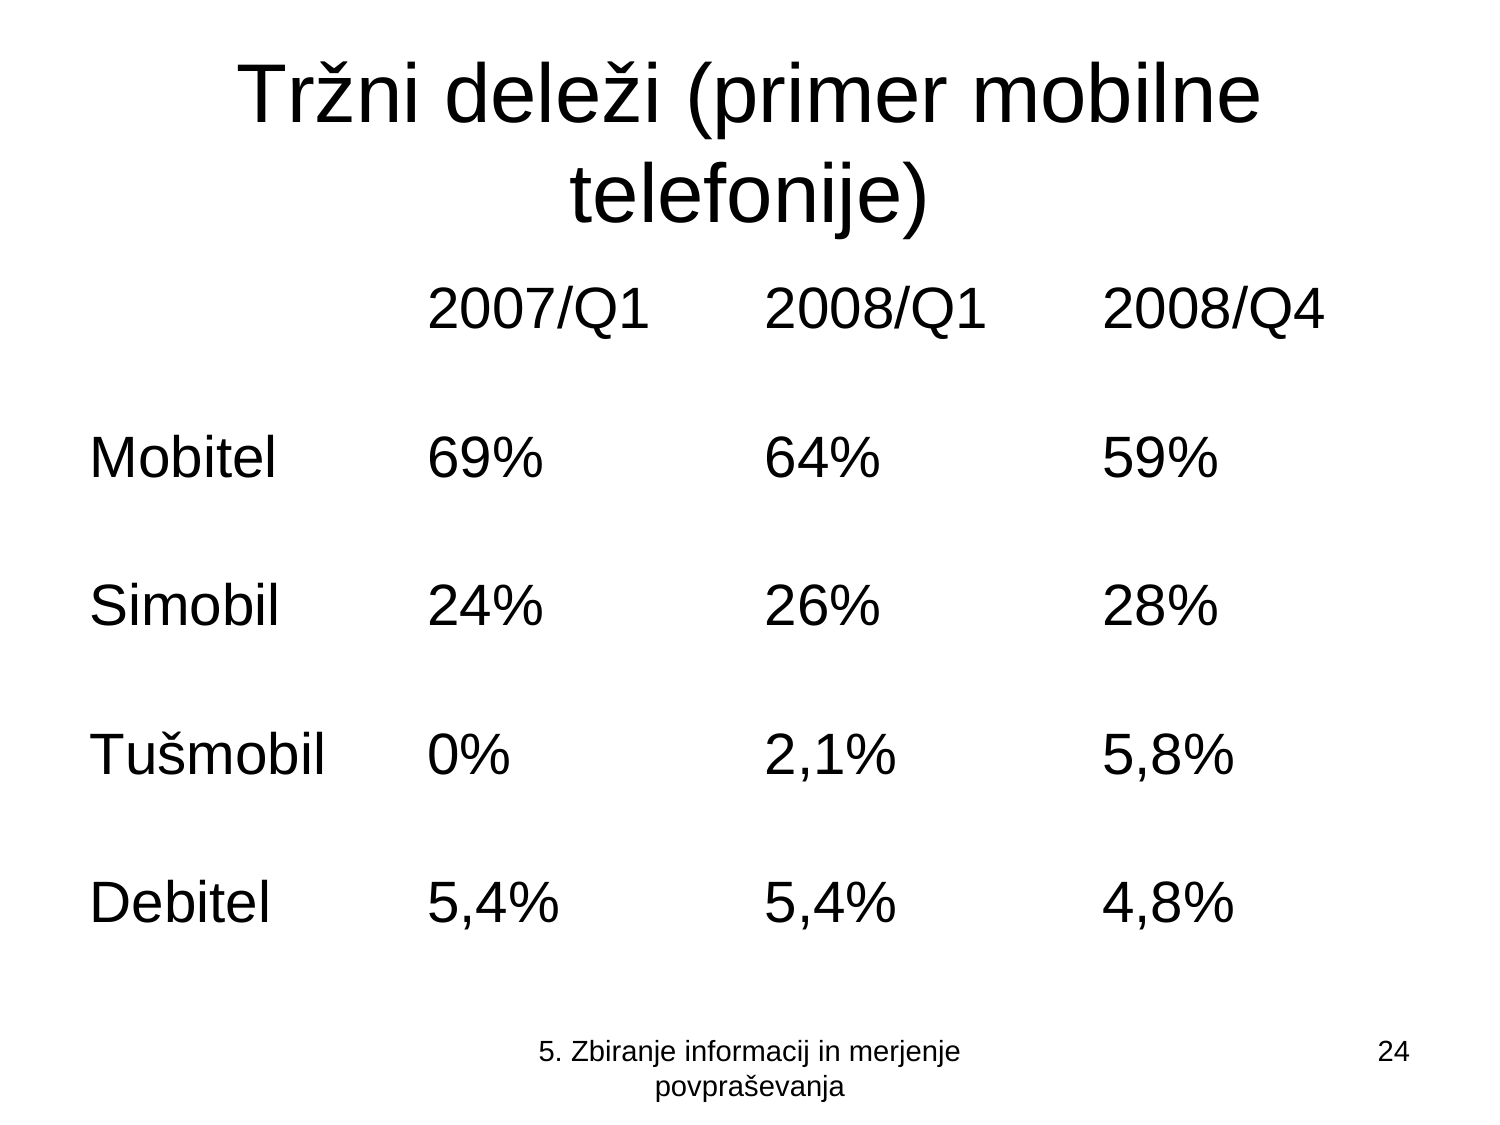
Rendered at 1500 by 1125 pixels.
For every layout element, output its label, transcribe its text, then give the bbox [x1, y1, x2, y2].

table_header 2007/Q1 [413, 262, 750, 411]
text_box <number> [1074, 1024, 1426, 1103]
table_cell 64% [750, 411, 1088, 559]
table_cell 5,8% [1088, 708, 1425, 857]
table_cell Mobitel [75, 411, 413, 559]
table_header 2008/Q1 [750, 262, 1088, 411]
table_cell 0% [413, 708, 750, 857]
table_cell Tušmobil [75, 708, 413, 857]
table_cell 24% [413, 559, 750, 708]
table_cell Debitel [75, 857, 413, 1005]
table_cell 59% [1088, 411, 1425, 559]
table_cell 69% [413, 411, 750, 559]
table_header [75, 262, 413, 411]
table_cell 5,4% [750, 857, 1088, 1005]
table_cell 26% [750, 559, 1088, 708]
table_cell 28% [1088, 559, 1425, 708]
table_header 2008/Q4 [1088, 262, 1425, 411]
text_box 5. Zbiranje informacij in merjenje povpraševanja [512, 1024, 988, 1103]
table_cell 2,1% [750, 708, 1088, 857]
title Tržni deleži (primer mobilne telefonije) [75, 31, 1426, 247]
table_cell Simobil [75, 559, 413, 708]
table_cell 4,8% [1088, 857, 1425, 1005]
table_cell 5,4% [413, 857, 750, 1005]
